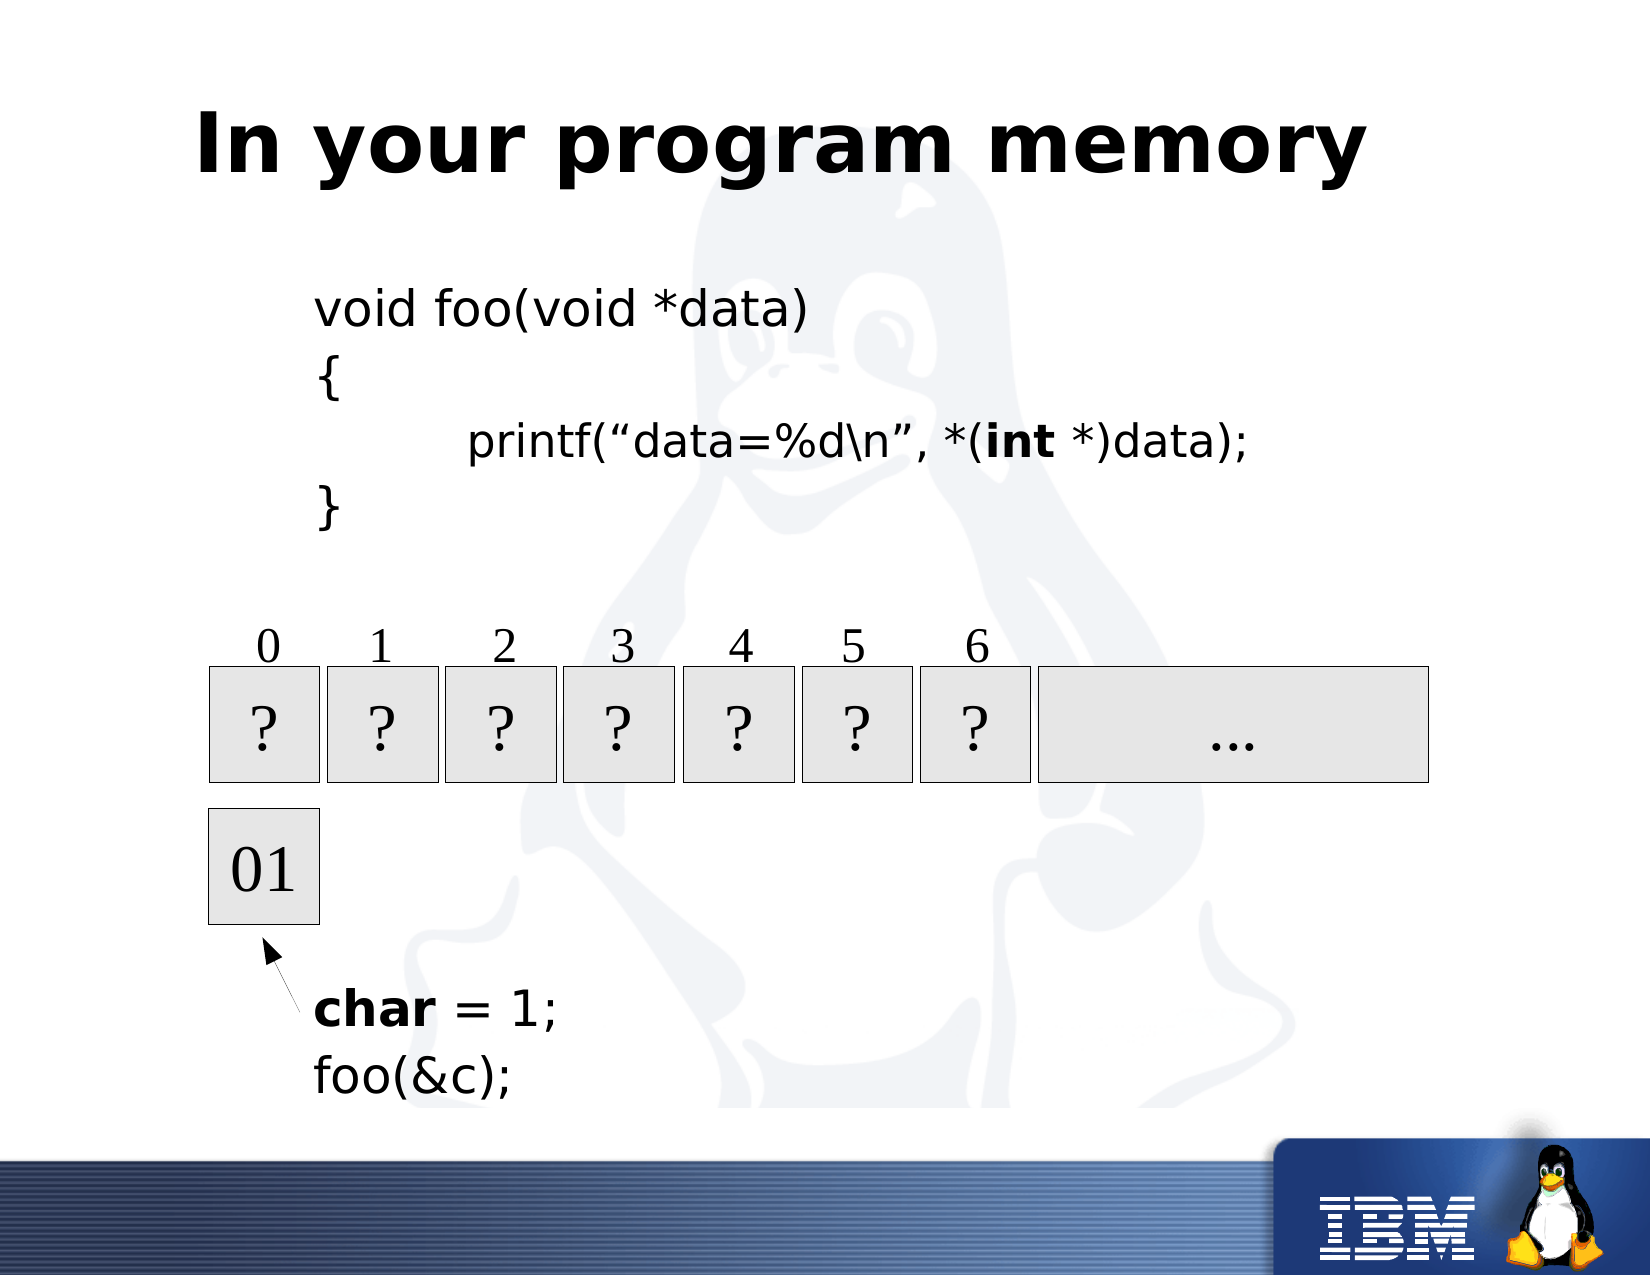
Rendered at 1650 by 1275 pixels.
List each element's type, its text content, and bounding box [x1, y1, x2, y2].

text_box 6 [964, 613, 990, 669]
text_box 4 [728, 613, 754, 669]
list void foo(void *data) { printf(“data=%d\n”, *(int *)data); } char = 1; foo(&c); [76, 279, 1457, 1171]
text_box ? [802, 666, 913, 783]
text_box 2 [492, 613, 518, 669]
text_box ? [445, 666, 557, 783]
text_box ? [327, 666, 439, 783]
title In your program memory [76, 76, 1457, 211]
text_box ? [920, 666, 1031, 783]
text_box ? [209, 666, 320, 783]
text_box 1 [368, 613, 394, 666]
text_box 5 [840, 613, 866, 669]
text_box 01 [208, 808, 320, 925]
text_box 3 [610, 613, 636, 669]
text_box ... [1038, 666, 1429, 783]
text_box ? [563, 666, 675, 783]
text_box ? [683, 666, 795, 783]
text_box 0 [256, 613, 282, 666]
